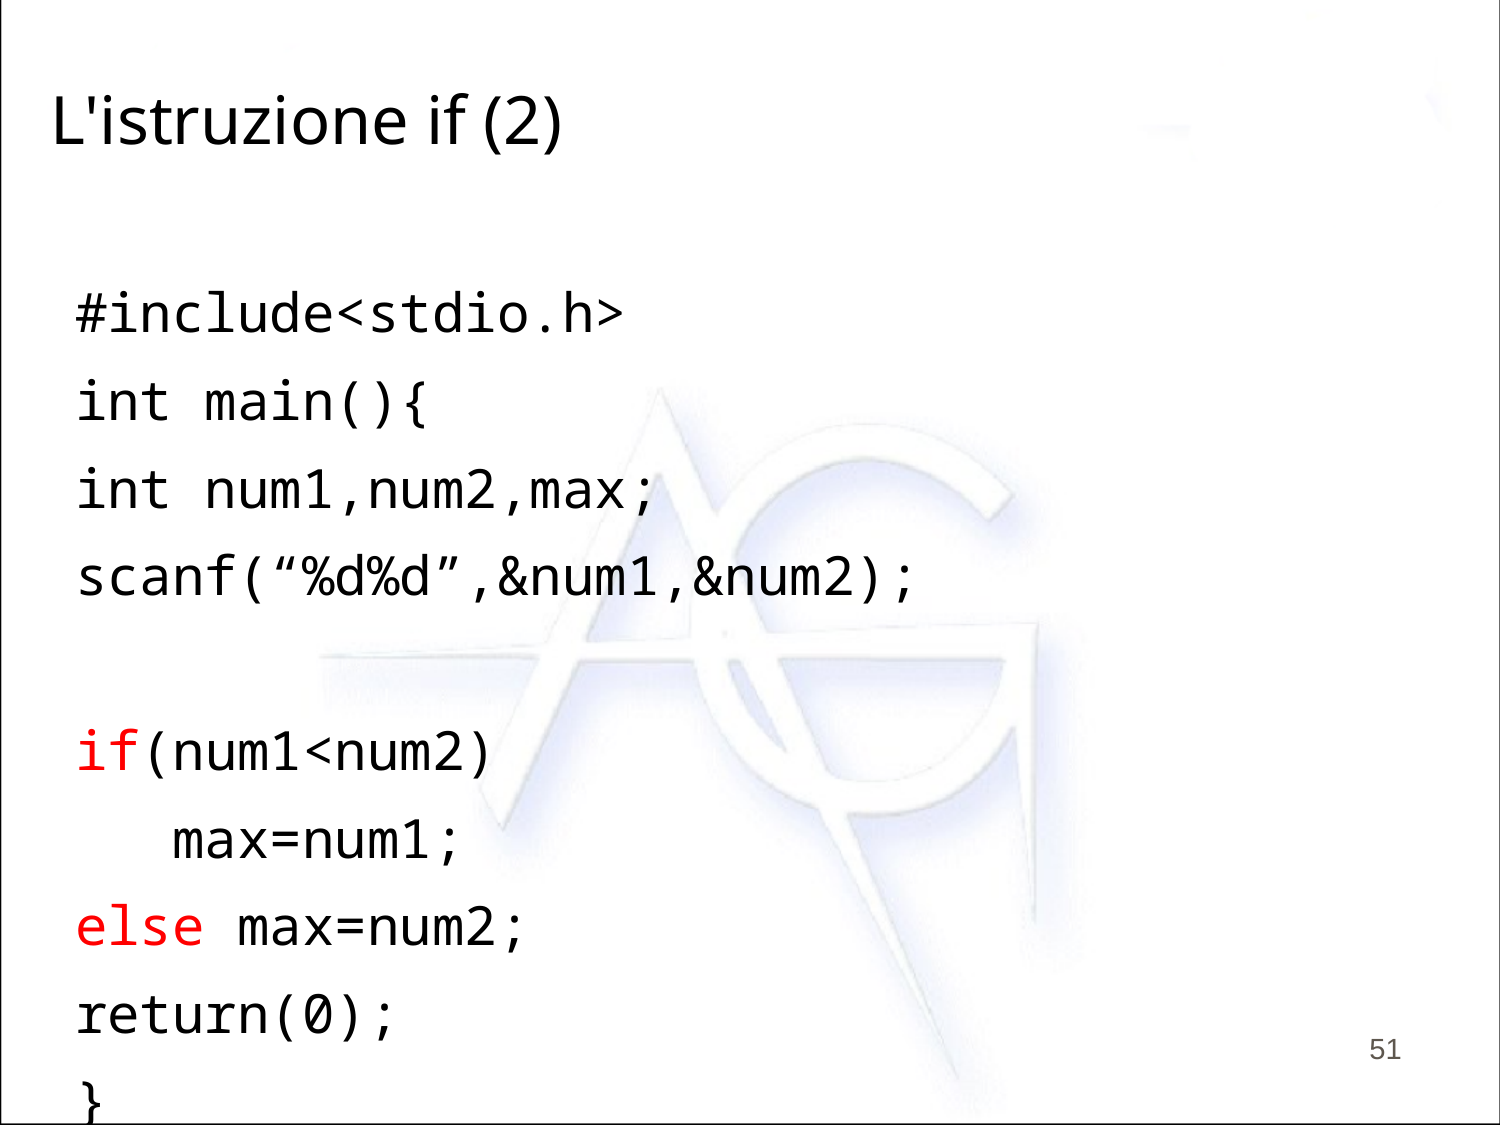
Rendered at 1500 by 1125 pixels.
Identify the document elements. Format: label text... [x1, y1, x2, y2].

picture [0, 0, 1500, 1125]
title L'istruzione if (2) [49, 0, 1438, 251]
list #include<stdio.h> int main(){ int num1,num2,max; scanf(“%d%d”,&num1,&num2); if(num1<num2) max=num1; else max=num2; return(0); } [75, 187, 1417, 1038]
